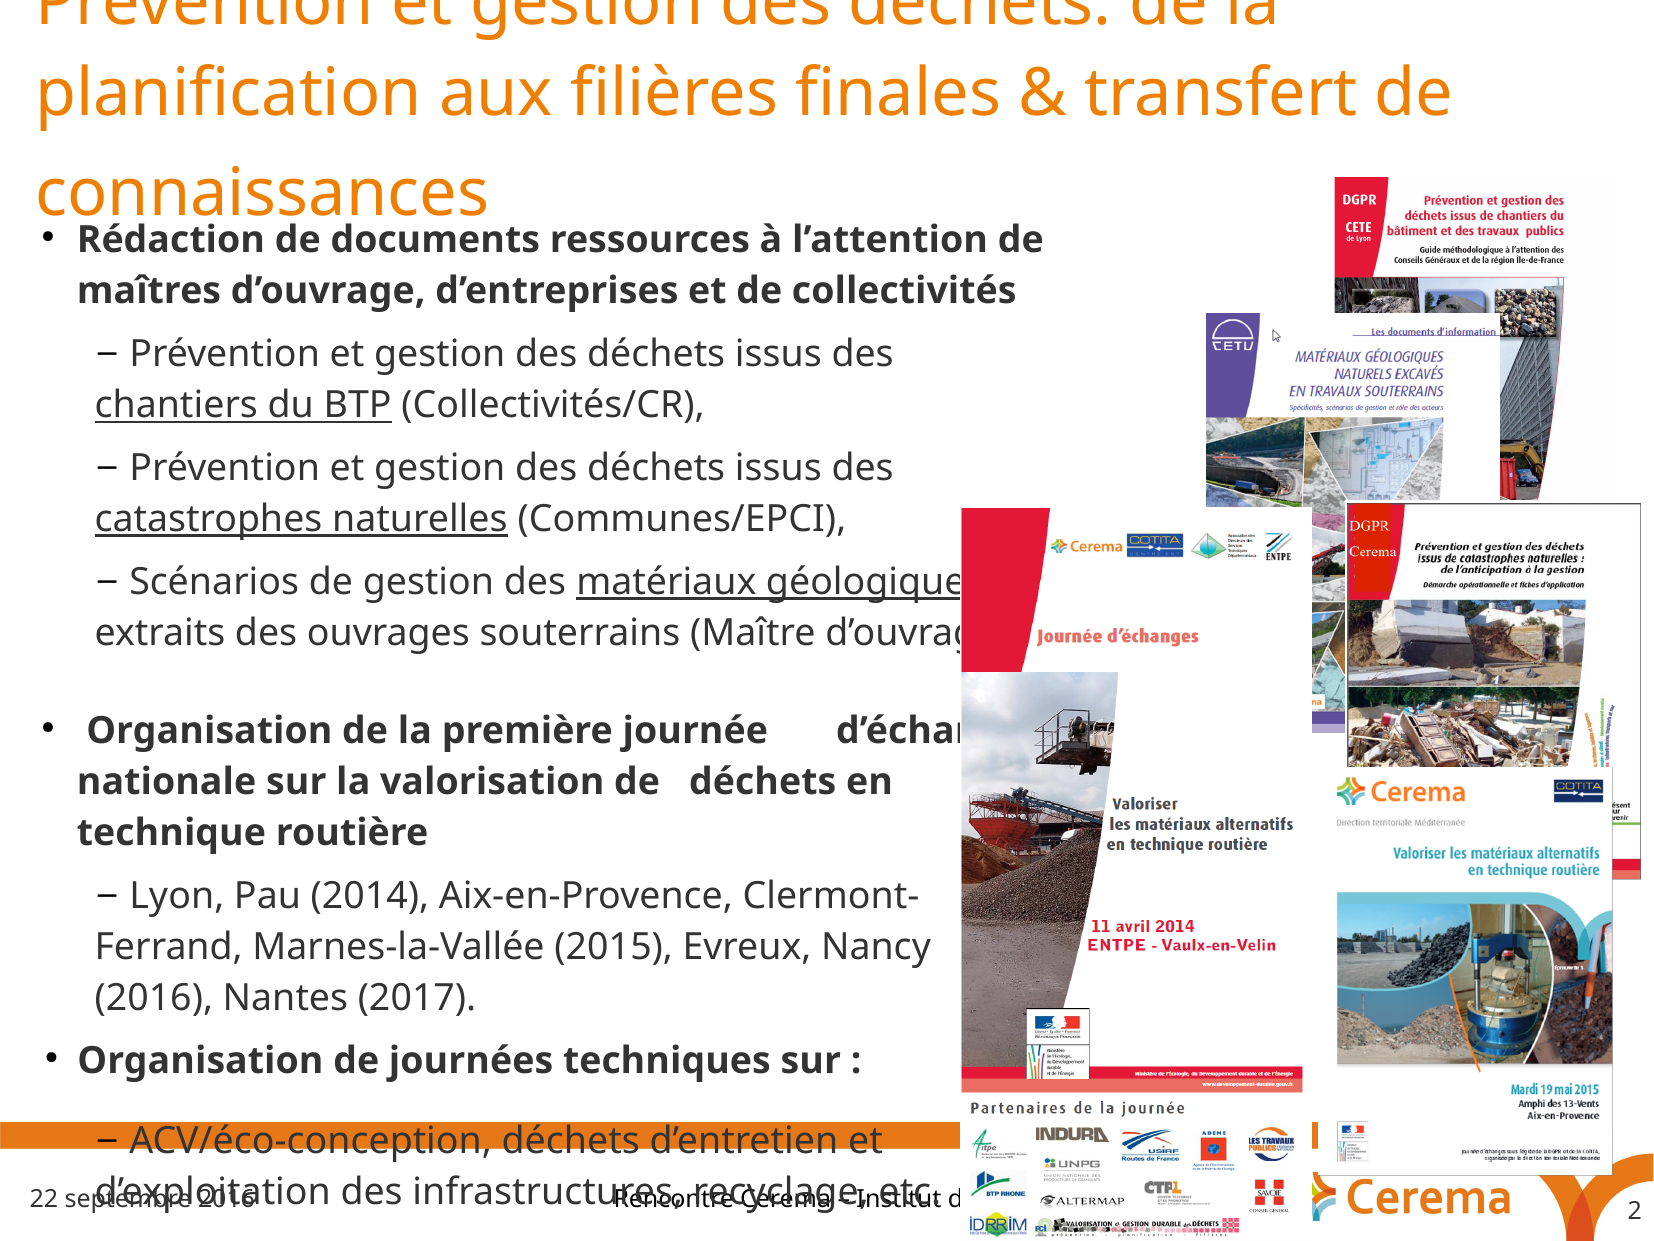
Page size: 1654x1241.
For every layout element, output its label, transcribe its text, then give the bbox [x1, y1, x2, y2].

list Rédaction de documents ressources à l’attention de maîtres d’ouvrage, d’entreprises et de collectivités Prévention et gestion des déchets issus des chantiers du BTP (Collectivités/CR), Prévention et gestion des déchets issus des catastrophes naturelles (Communes/EPCI), Scénarios de gestion des matériaux géologiques extraits des ouvrages souterrains (Maître d’ouvrage). Organisation de la première journée d’échanges nationale sur la valorisation de déchets en technique routière Lyon, Pau (2014), Aix-en-Provence, Clermont- Ferrand, Marnes-la-Vallée (2015), Evreux, Nancy (2016), Nantes (2017). Organisation de journées techniques sur : ACV/éco-conception, déchets d’entretien et d’exploitation des infrastructures, recyclage, etc. [5, 212, 1052, 1028]
title Prévention et gestion des déchets: de la planification aux filières finales & transfert de connaissances [35, 10, 1642, 182]
picture [0, 182, 1654, 1241]
